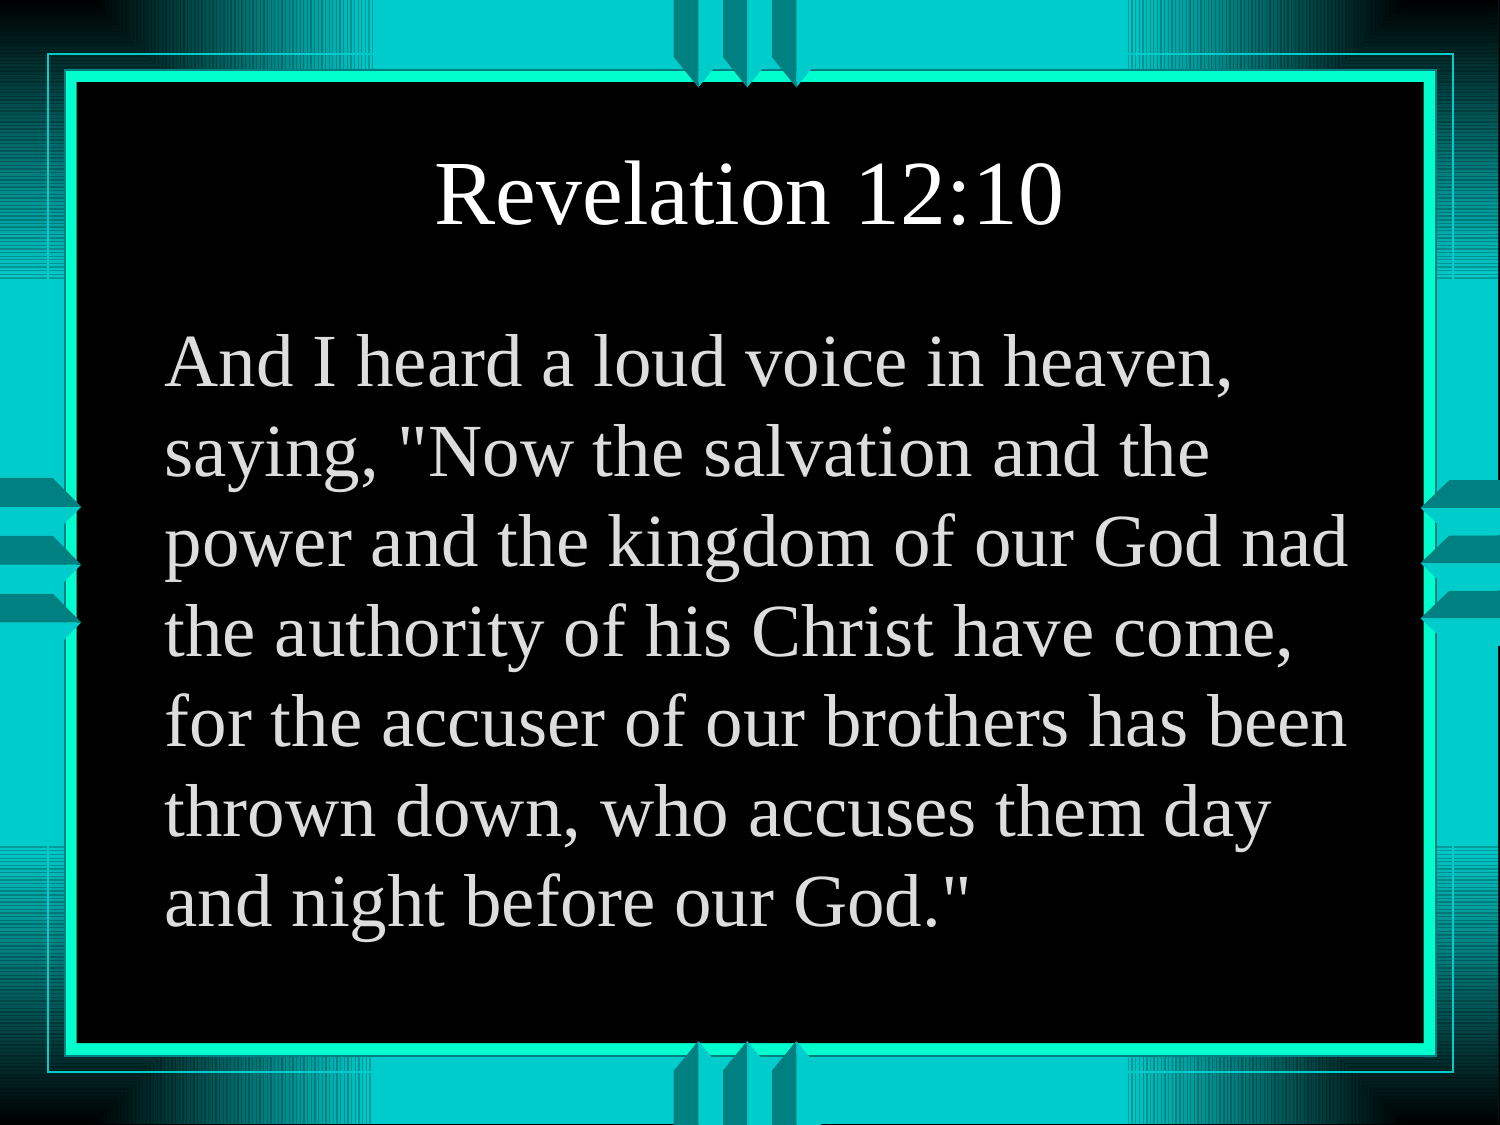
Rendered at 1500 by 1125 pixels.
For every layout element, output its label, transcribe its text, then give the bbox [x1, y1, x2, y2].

title Revelation 12:10 [112, 99, 1388, 288]
text_box And I heard a loud voice in heaven, saying, "Now the salvation and the power and the kingdom of our God nad the authority of his Christ have come, for the accuser of our brothers has been thrown down, who accuses them day and night before our God." [150, 304, 1376, 949]
